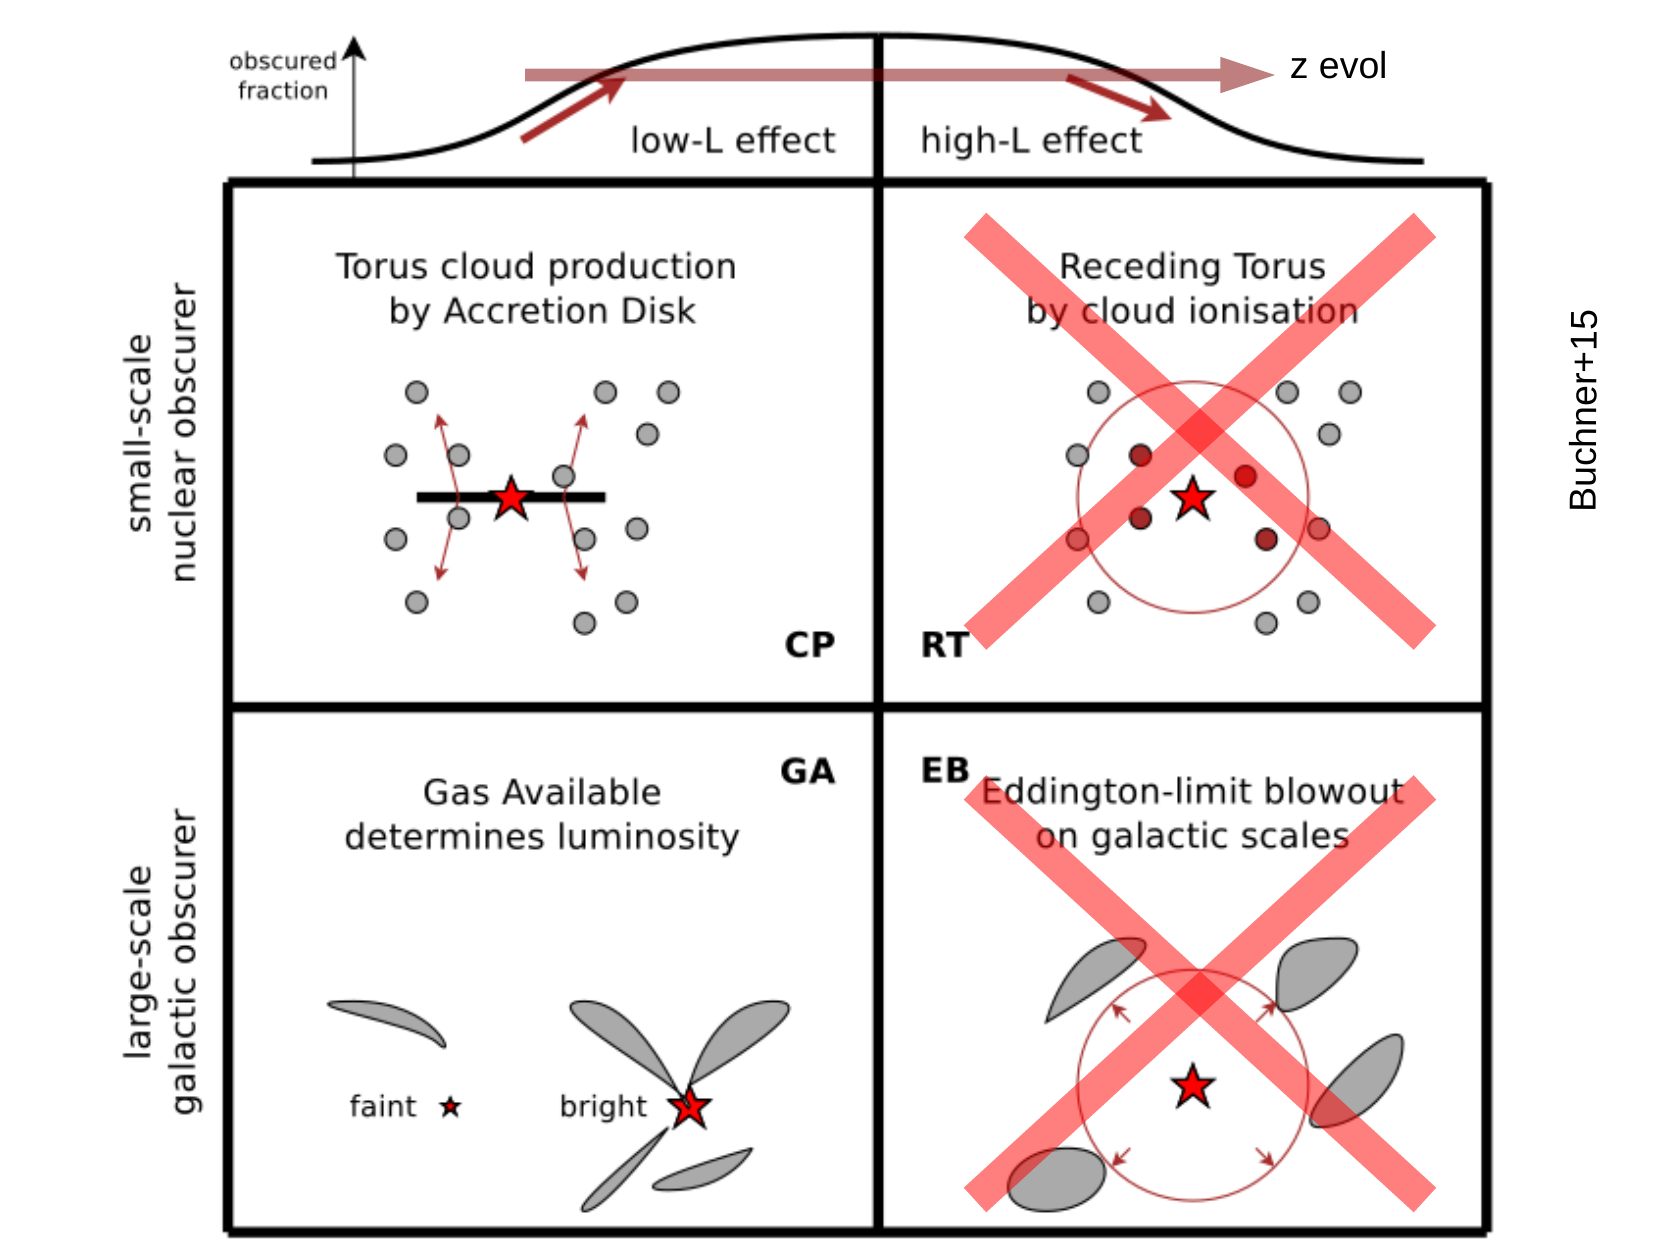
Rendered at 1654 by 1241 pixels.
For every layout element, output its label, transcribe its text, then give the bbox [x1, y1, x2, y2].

text_box Buchner+15 [1554, 224, 1613, 563]
picture [90, 14, 1521, 1241]
text_box z evol [1275, 37, 1463, 95]
